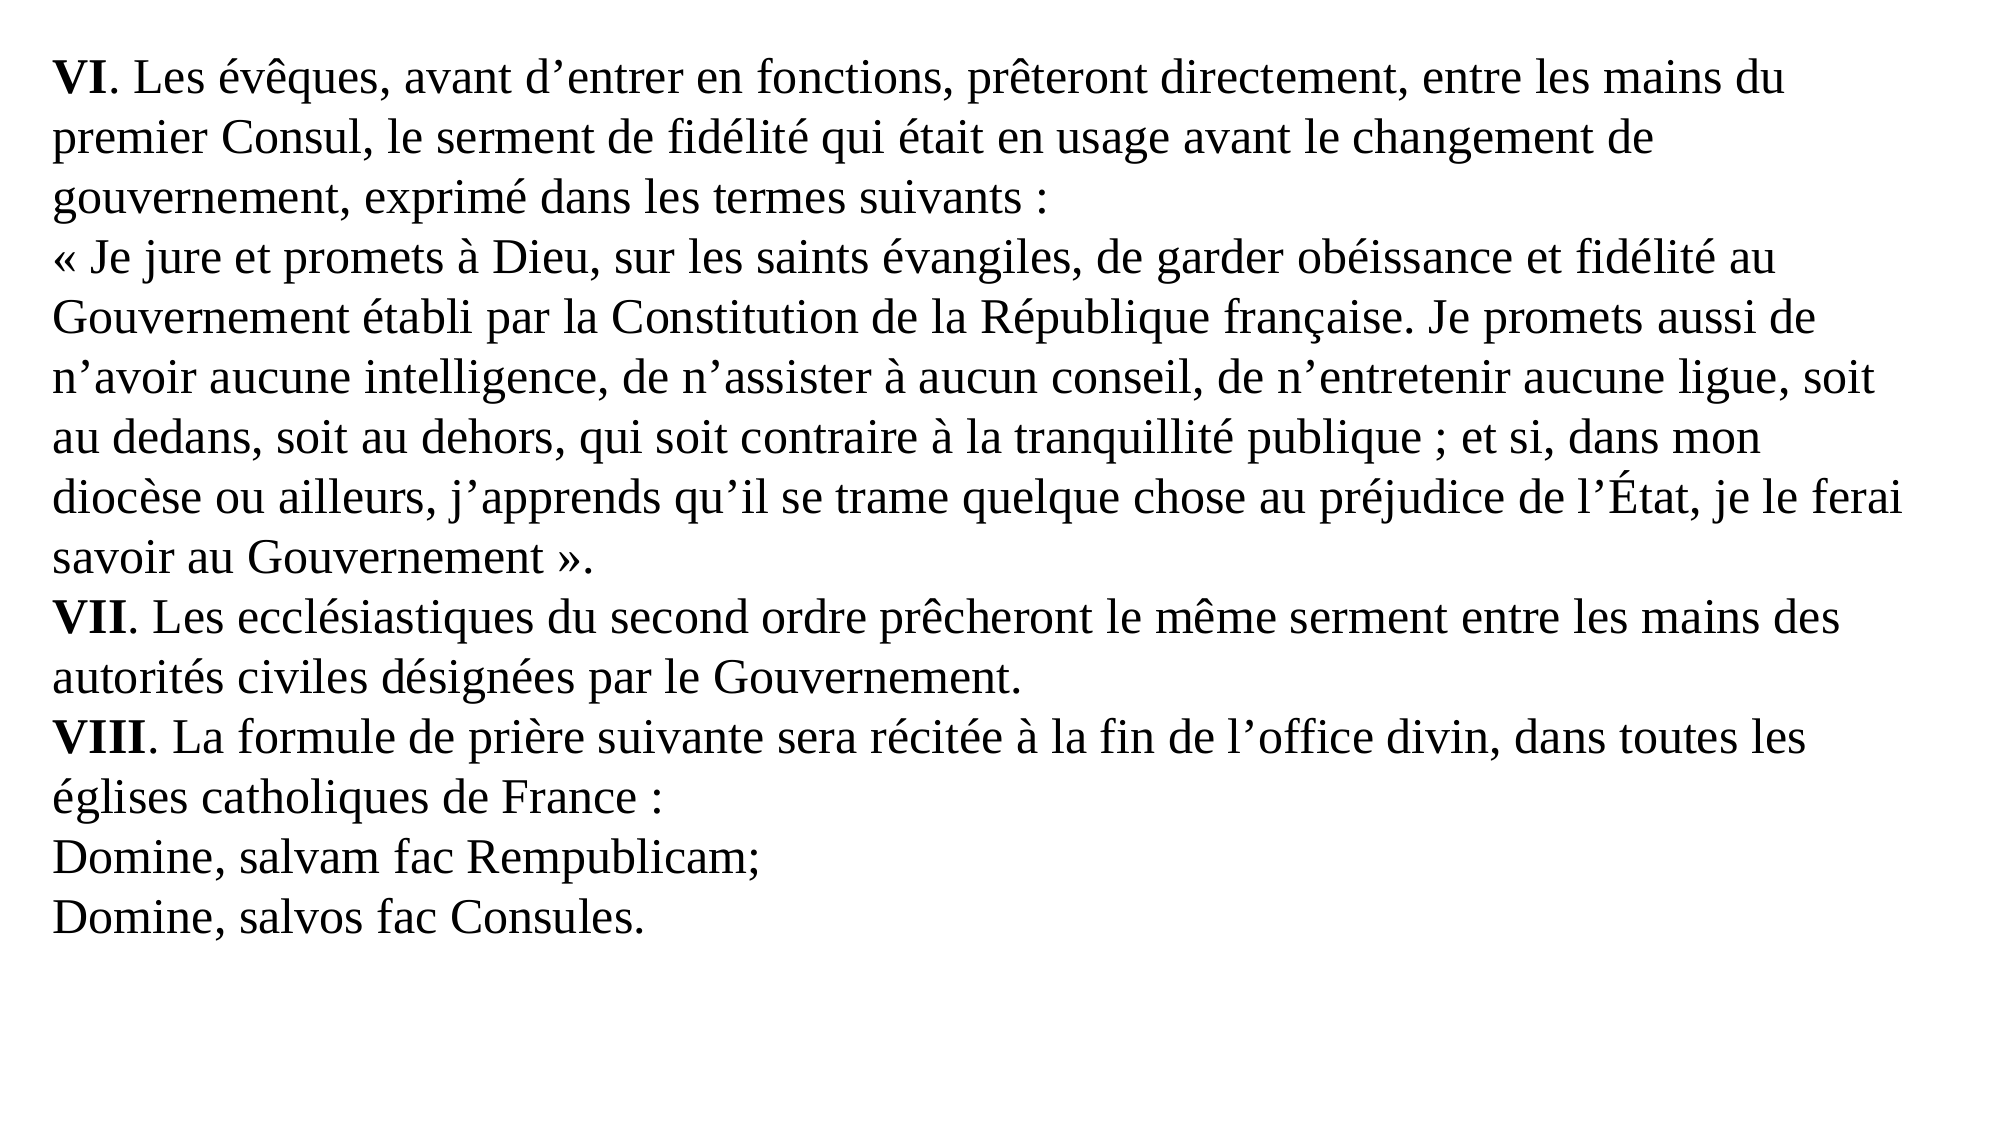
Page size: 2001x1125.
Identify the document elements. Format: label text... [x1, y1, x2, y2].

text_box VI. Les évêques, avant d’entrer en fonctions, prêteront directement, entre les mains du premier Consul, le serment de fidélité qui était en usage avant le changement de gouvernement, exprimé dans les termes suivants : « Je jure et promets à Dieu, sur les saints évangiles, de garder obéissance et fidélité au Gouvernement établi par la Constitution de la République française. Je promets aussi de n’avoir aucune intelligence, de n’assister à aucun conseil, de n’entretenir aucune ligue, soit au dedans, soit au dehors, qui soit contraire à la tranquillité publique ; et si, dans mon diocèse ou ailleurs, j’apprends qu’il se trame quelque chose au préjudice de l’État, je le ferai savoir au Gouvernement ». VII. Les ecclésiastiques du second ordre prêcheront le même serment entre les mains des autorités civiles désignées par le Gouvernement. VIII. La formule de prière suivante sera récitée à la fin de l’office divin, dans toutes les églises catholiques de France : Domine, salvam fac Rempublicam; Domine, salvos fac Consules. [37, 36, 1940, 960]
